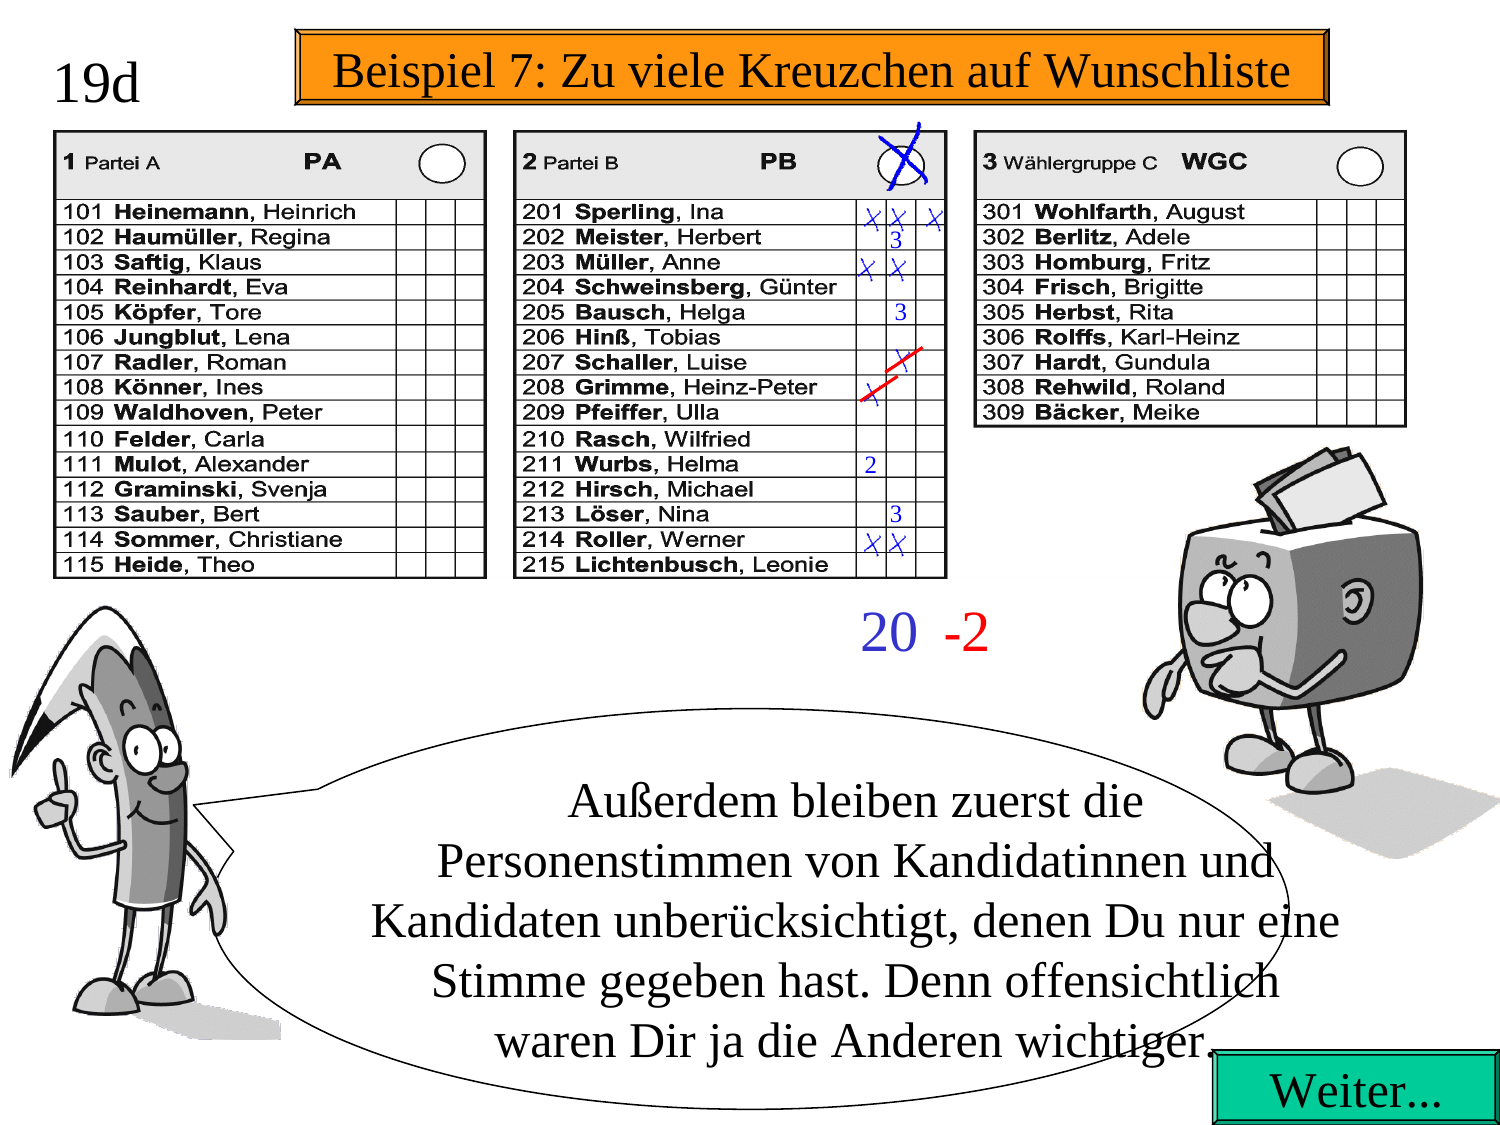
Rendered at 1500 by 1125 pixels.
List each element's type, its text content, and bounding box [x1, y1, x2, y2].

text_box 3 [875, 490, 925, 528]
text_box 3 [879, 288, 943, 364]
text_box 20 [845, 585, 946, 664]
picture [53, 119, 1500, 859]
text_box 3 [875, 215, 938, 278]
text_box Beispiel 7: Zu viele Kreuzchen auf Wunschliste [301, 35, 1323, 99]
picture [5, 597, 281, 1040]
text_box Außerdem bleiben zuerst die Personenstimmen von Kandidatinnen und Kandidaten unberücksichtigt, denen Du nur eine Stimme gegeben hast. Denn offensichtlich waren Dir ja die Anderen wichtiger. [281, 708, 1290, 1110]
text_box -2 [946, 585, 1028, 664]
text_box Weiter... [1218, 1055, 1495, 1120]
text_box 2 [849, 440, 913, 503]
text_box 19d [38, 36, 160, 138]
